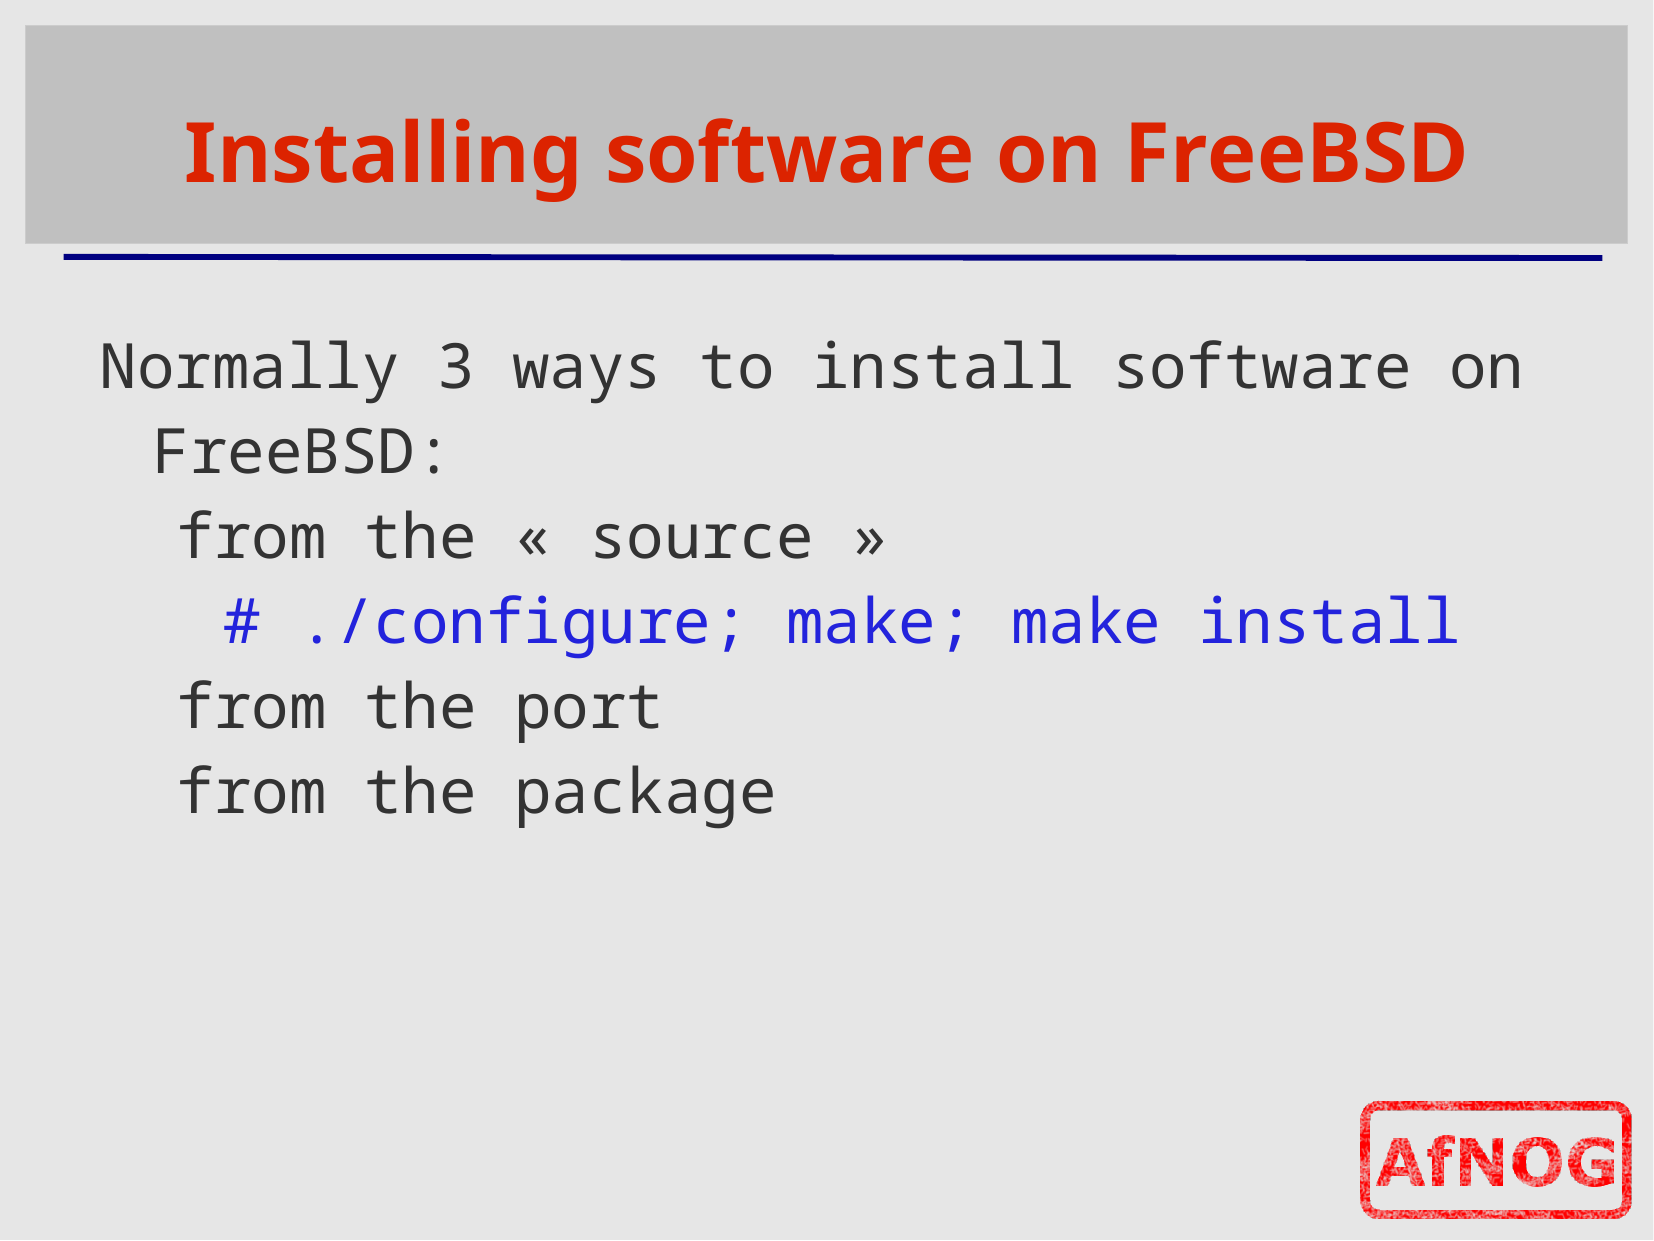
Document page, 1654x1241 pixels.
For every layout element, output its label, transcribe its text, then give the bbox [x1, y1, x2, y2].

list Normally 3 ways to install software on FreeBSD: from the « source » # ./configure; make; make install from the port from the package [82, 322, 1561, 1132]
picture [1360, 1100, 1632, 1219]
title Installing software on FreeBSD [121, 46, 1534, 254]
